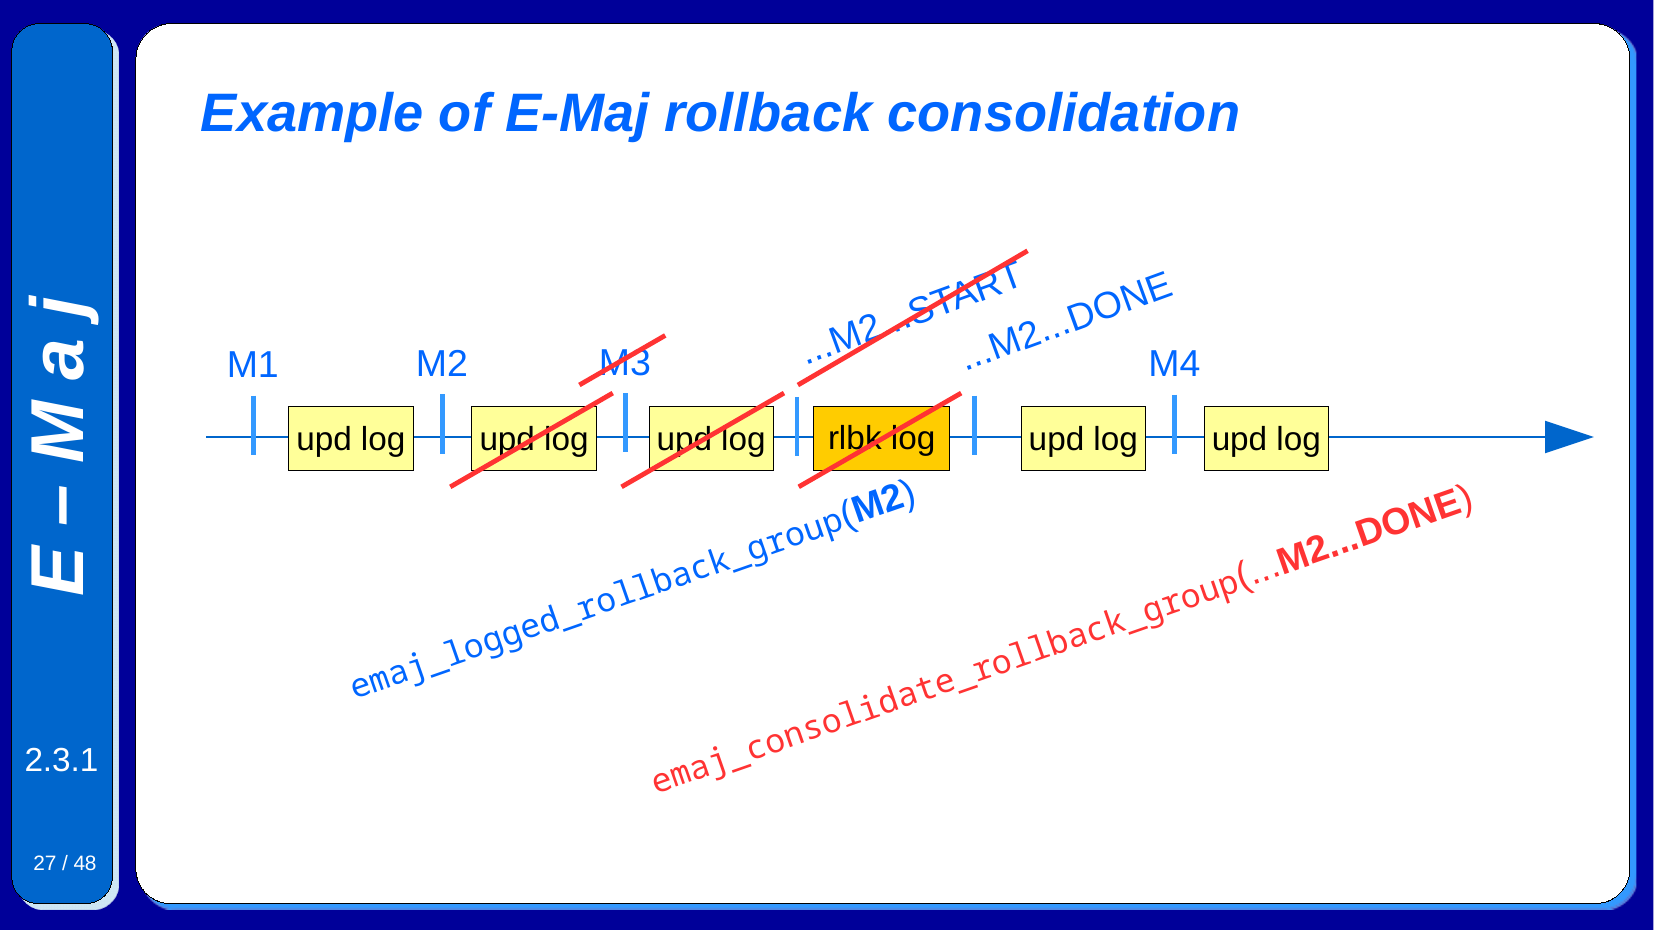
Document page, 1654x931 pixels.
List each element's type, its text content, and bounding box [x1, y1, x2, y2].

text_box upd log [485, 406, 597, 471]
text_box emaj_logged_rollback_group(M2) [326, 471, 941, 731]
text_box M4 [1133, 335, 1216, 393]
text_box emaj_consolidate_rollback_group(...M2...DONE) [627, 462, 1499, 825]
title Example of E-Maj rollback consolidation [200, 34, 1575, 191]
text_box M3 [584, 339, 666, 392]
text_box upd log [288, 406, 414, 471]
text_box upd log [1021, 406, 1146, 471]
text_box upd log [471, 406, 583, 471]
text_box ...M2...START [777, 241, 1046, 383]
text_box rlbk log [813, 406, 932, 471]
text_box rlbk log [833, 406, 950, 471]
text_box M3 [584, 334, 661, 378]
text_box M1 [212, 336, 294, 394]
text_box upd log [1204, 406, 1329, 471]
text_box upd log [649, 406, 755, 467]
text_box upd log [656, 406, 774, 471]
text_box ...M2...DONE [937, 250, 1195, 391]
text_box M2 [401, 335, 483, 393]
